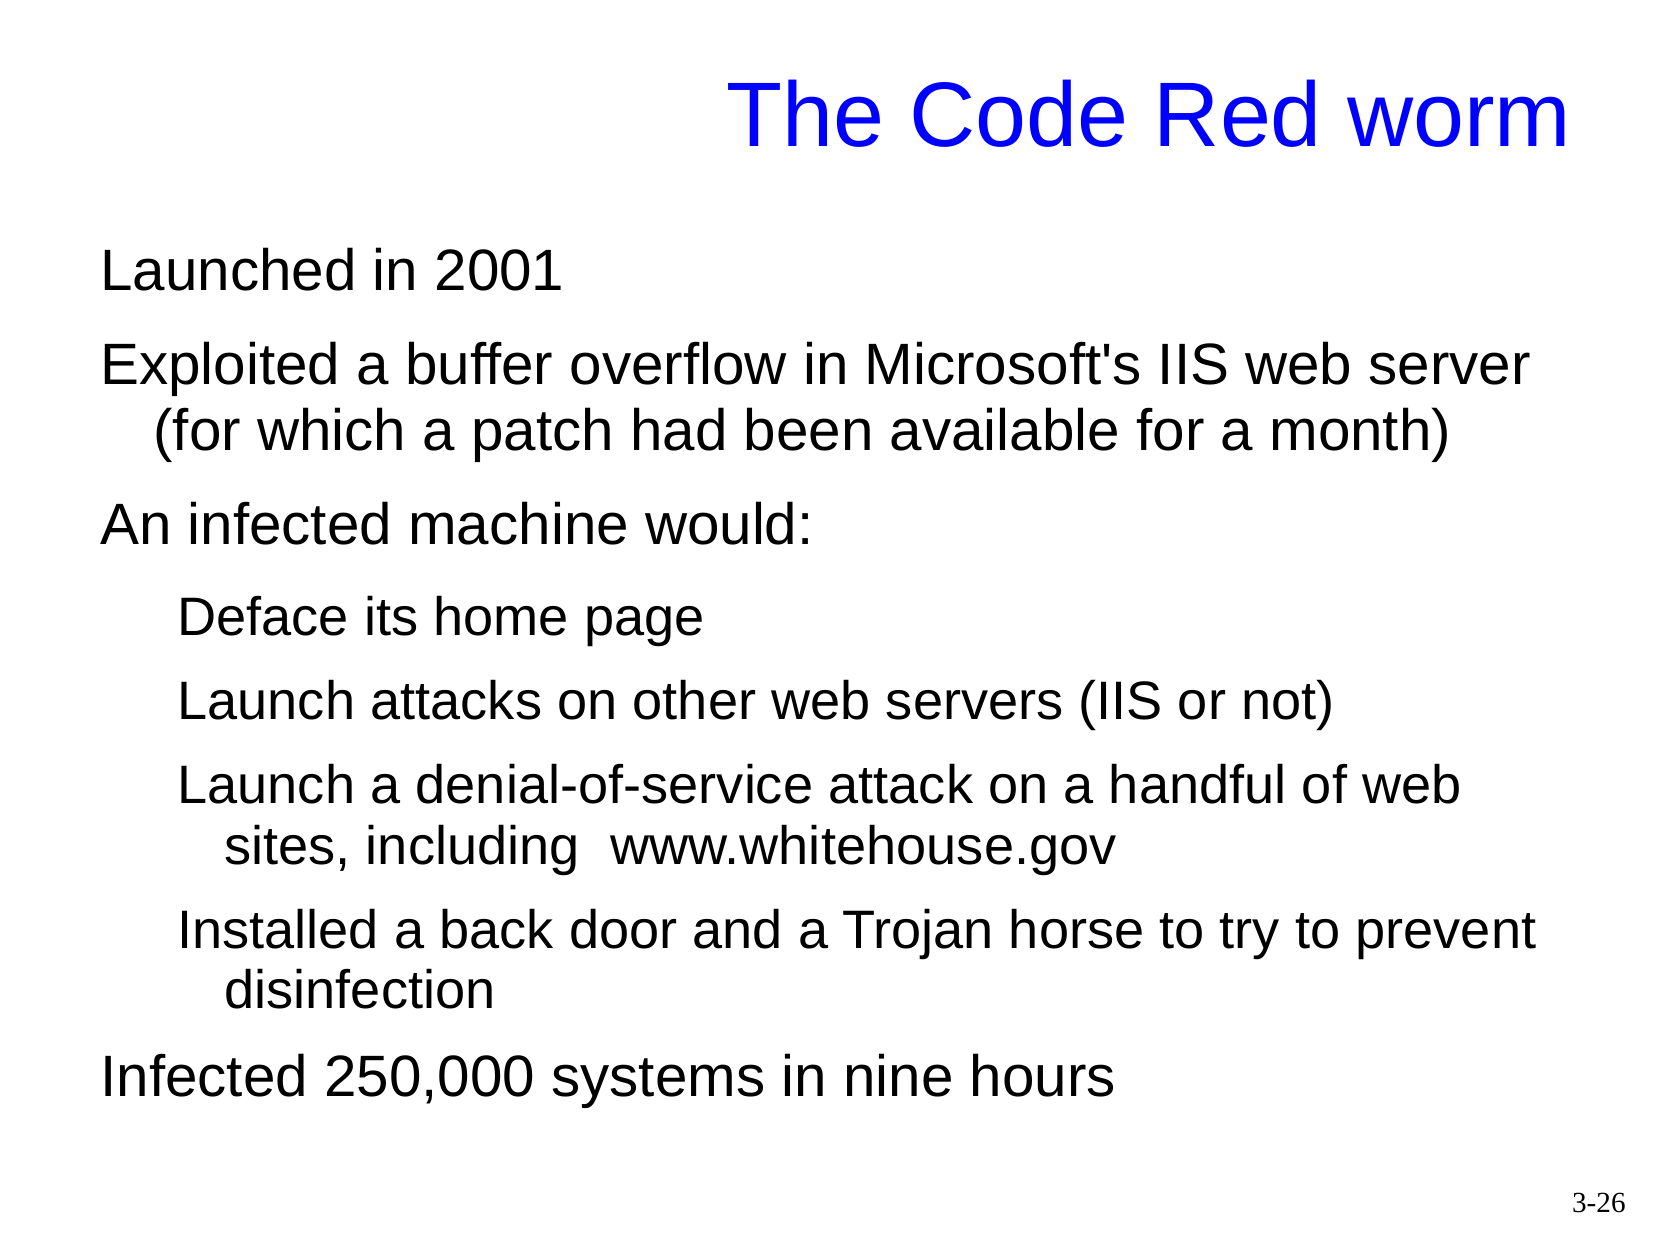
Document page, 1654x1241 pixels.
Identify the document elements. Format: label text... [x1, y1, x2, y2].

list Launched in 2001 Exploited a buffer overflow in Microsoft's IIS web server (for which a patch had been available for a month) An infected machine would: Deface its home page Launch attacks on other web servers (IIS or not) Launch a denial-of-service attack on a handful of web sites, including www.whitehouse.gov Installed a back door and a Trojan horse to try to prevent disinfection Infected 250,000 systems in nine hours [82, 237, 1571, 1175]
title The Code Red worm [84, 18, 1573, 211]
